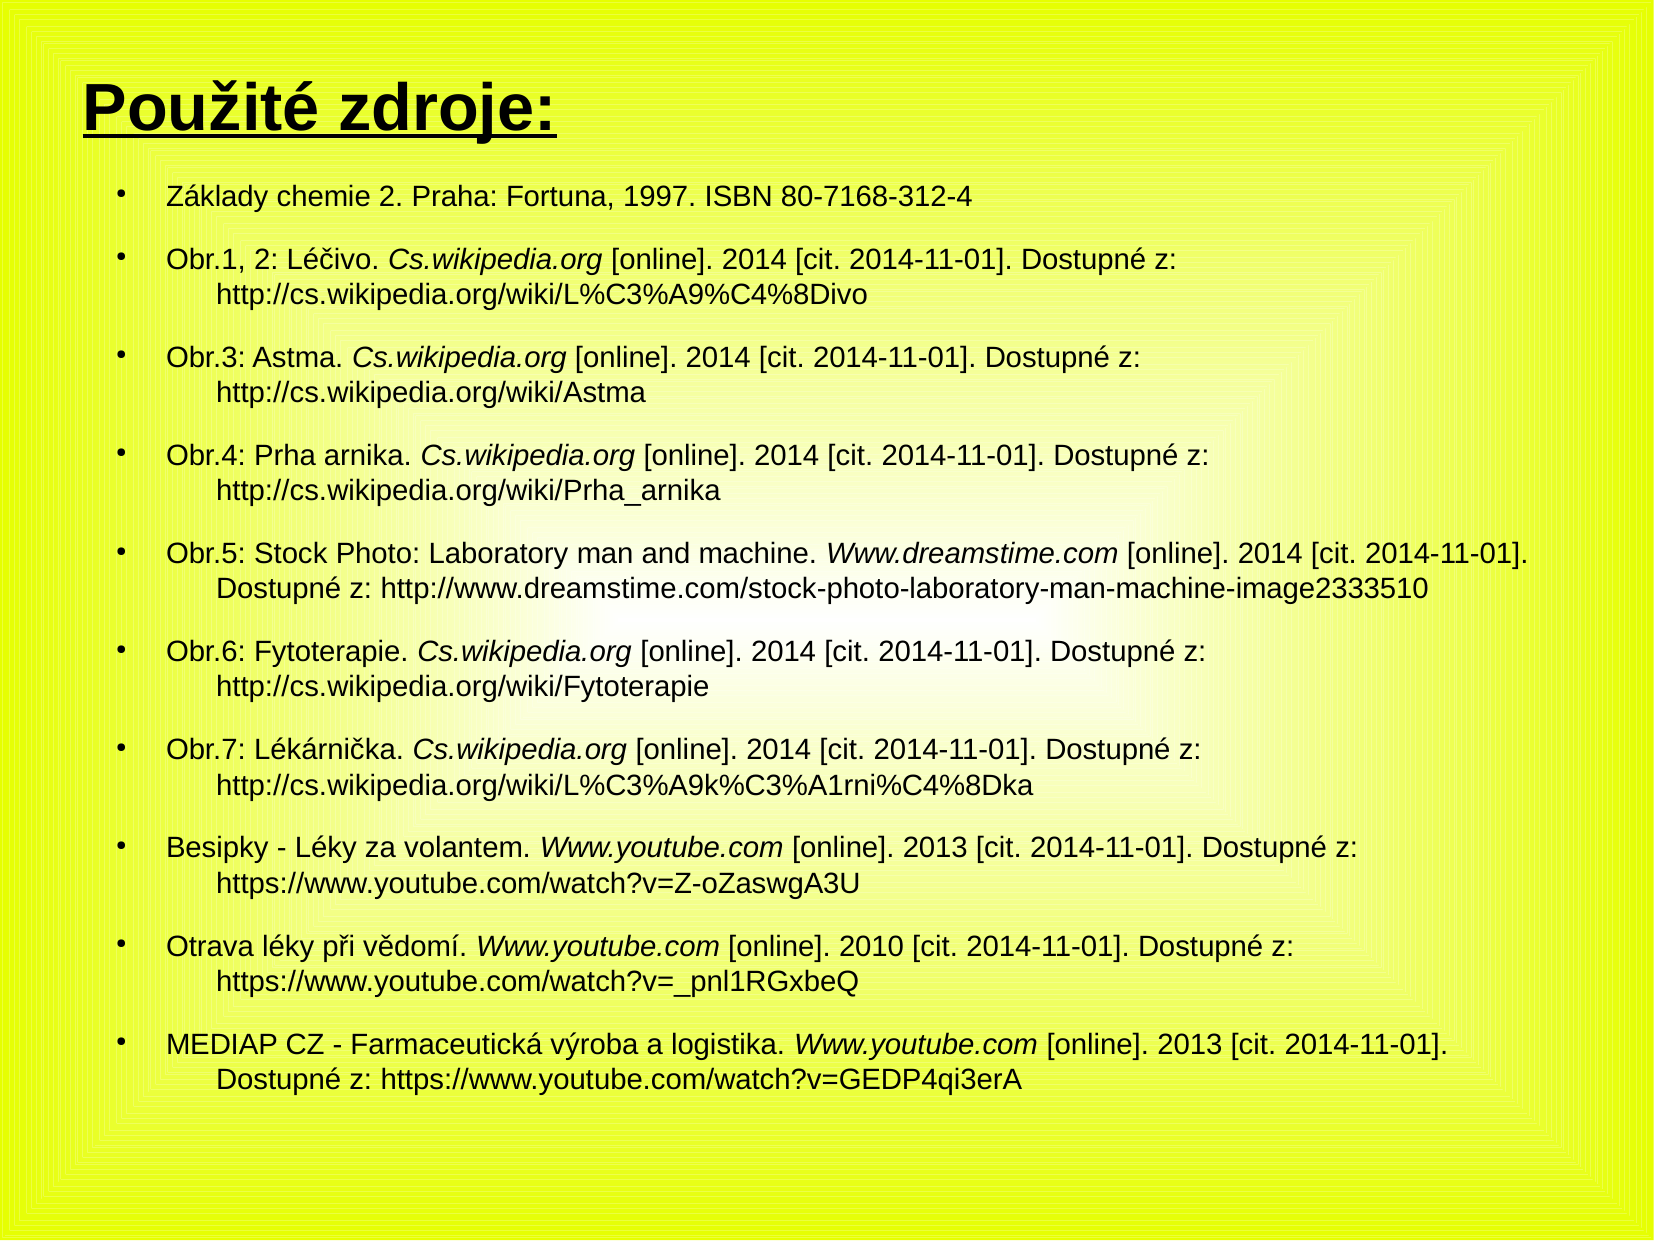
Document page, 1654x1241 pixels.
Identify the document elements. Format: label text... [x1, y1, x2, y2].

title Použité zdroje: [82, 0, 1571, 177]
list Základy chemie 2. Praha: Fortuna, 1997. ISBN 80-7168-312-4 Obr.1, 2: Léčivo. Cs.wikipedia.org [online]. 2014 [cit. 2014-11-01]. Dostupné z: http://cs.wikipedia.org/wiki/L%C3%A9%C4%8Divo Obr.3: Astma. Cs.wikipedia.org [online]. 2014 [cit. 2014-11-01]. Dostupné z: http://cs.wikipedia.org/wiki/Astma Obr.4: Prha arnika. Cs.wikipedia.org [online]. 2014 [cit. 2014-11-01]. Dostupné z: http://cs.wikipedia.org/wiki/Prha_arnika Obr.5: Stock Photo: Laboratory man and machine. Www.dreamstime.com [online]. 2014 [cit. 2014-11-01]. Dostupné z: http://www.dreamstime.com/stock-photo-laboratory-man-machine-image2333510 Obr.6: Fytoterapie. Cs.wikipedia.org [online]. 2014 [cit. 2014-11-01]. Dostupné z: http://cs.wikipedia.org/wiki/Fytoterapie Obr.7: Lékárnička. Cs.wikipedia.org [online]. 2014 [cit. 2014-11-01]. Dostupné z: http://cs.wikipedia.org/wiki/L%C3%A9k%C3%A1rni%C4%8Dka Besipky - Léky za volantem. Www.youtube.com [online]. 2013 [cit. 2014-11-01]. Dostupné z: https://www.youtube.com/watch?v=Z-oZaswgA3U Otrava léky při vědomí. Www.youtube.com [online]. 2010 [cit. 2014-11-01]. Dostupné z: https://www.youtube.com/watch?v=_pnl1RGxbeQ MEDIAP CZ - Farmaceutická výroba a logistika. Www.youtube.com [online]. 2013 [cit. 2014-11-01]. Dostupné z: https://www.youtube.com/watch?v=GEDP4qi3erA [82, 177, 1571, 1103]
